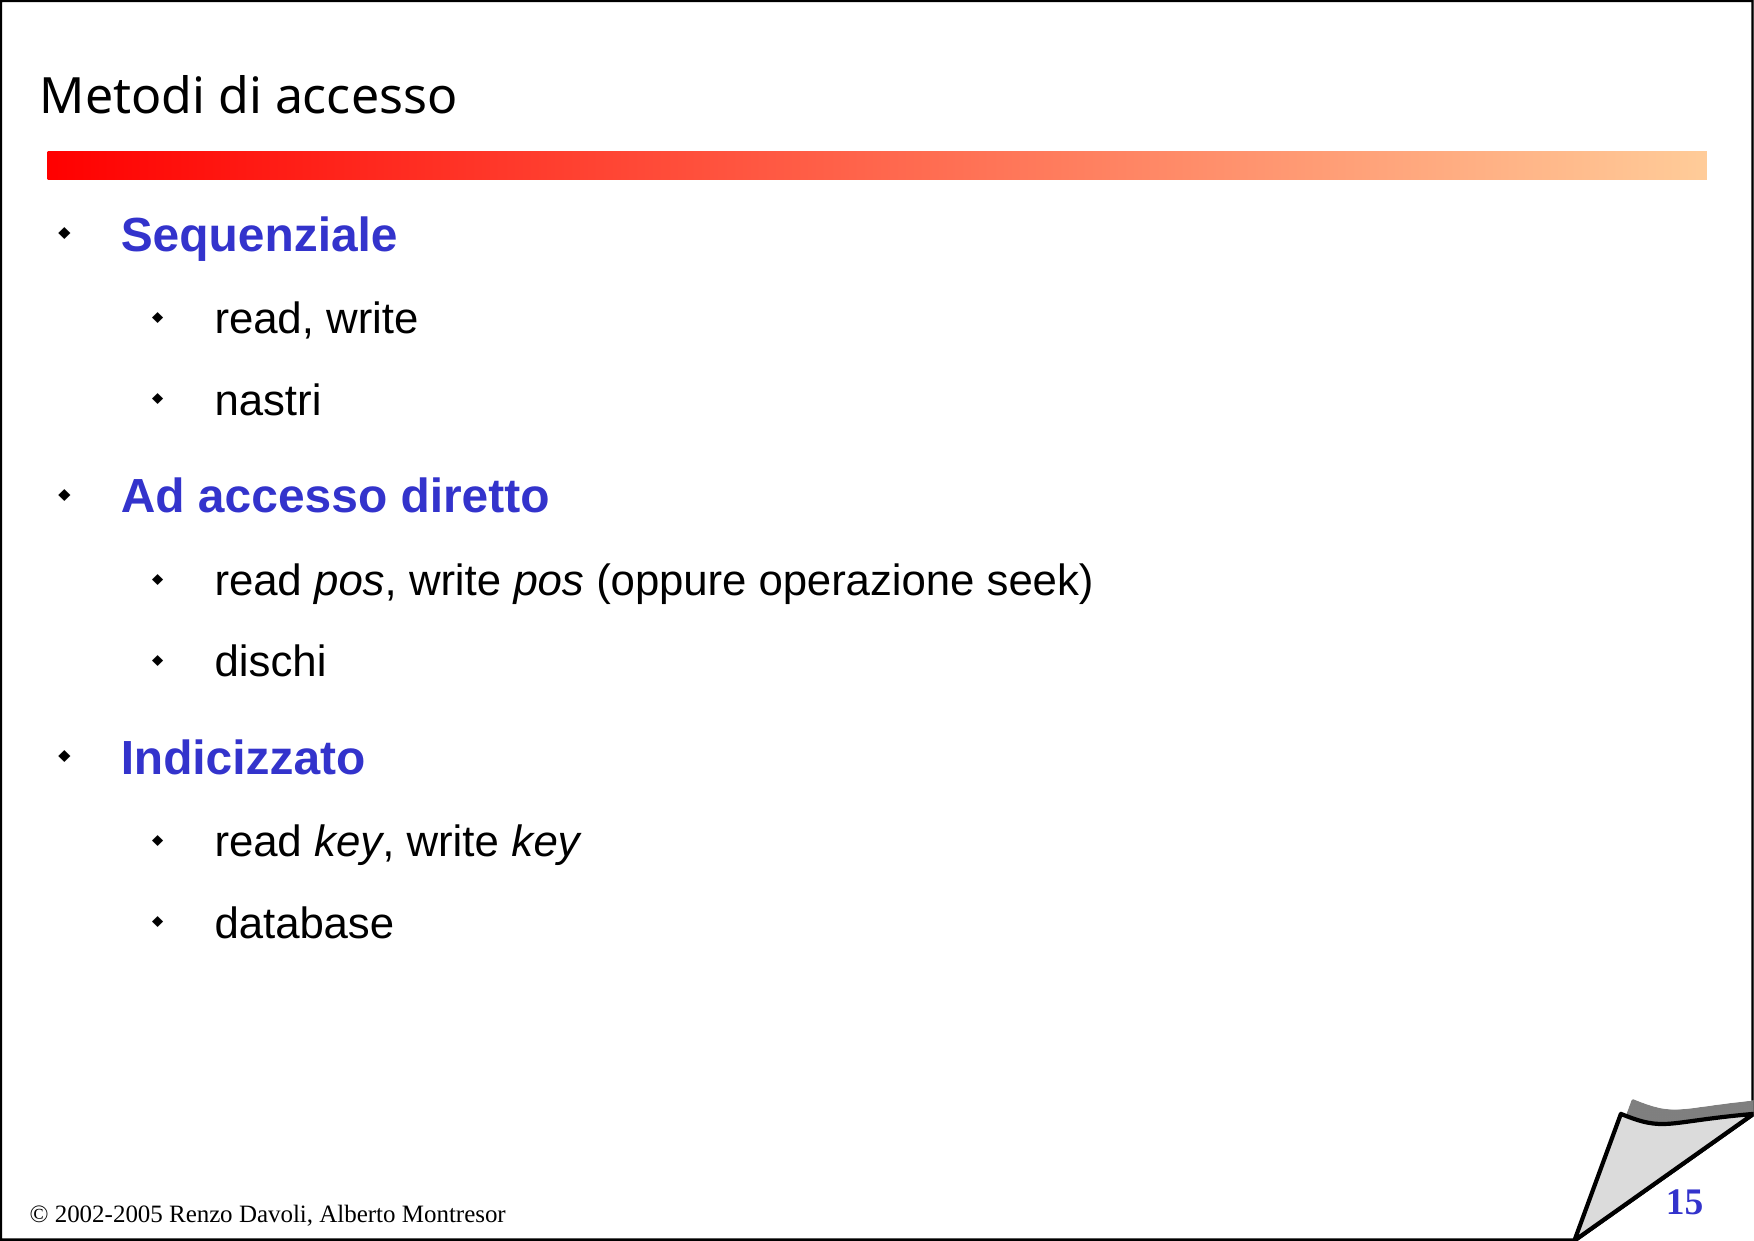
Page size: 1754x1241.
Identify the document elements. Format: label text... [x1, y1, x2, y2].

list Sequenziale read, write nastri Ad accesso diretto read pos, write pos (oppure operazione seek) dischi Indicizzato read key, write key database [58, 206, 1695, 1023]
title Metodi di accesso [40, 49, 1713, 144]
text_box 9 [1469, 152, 1474, 179]
